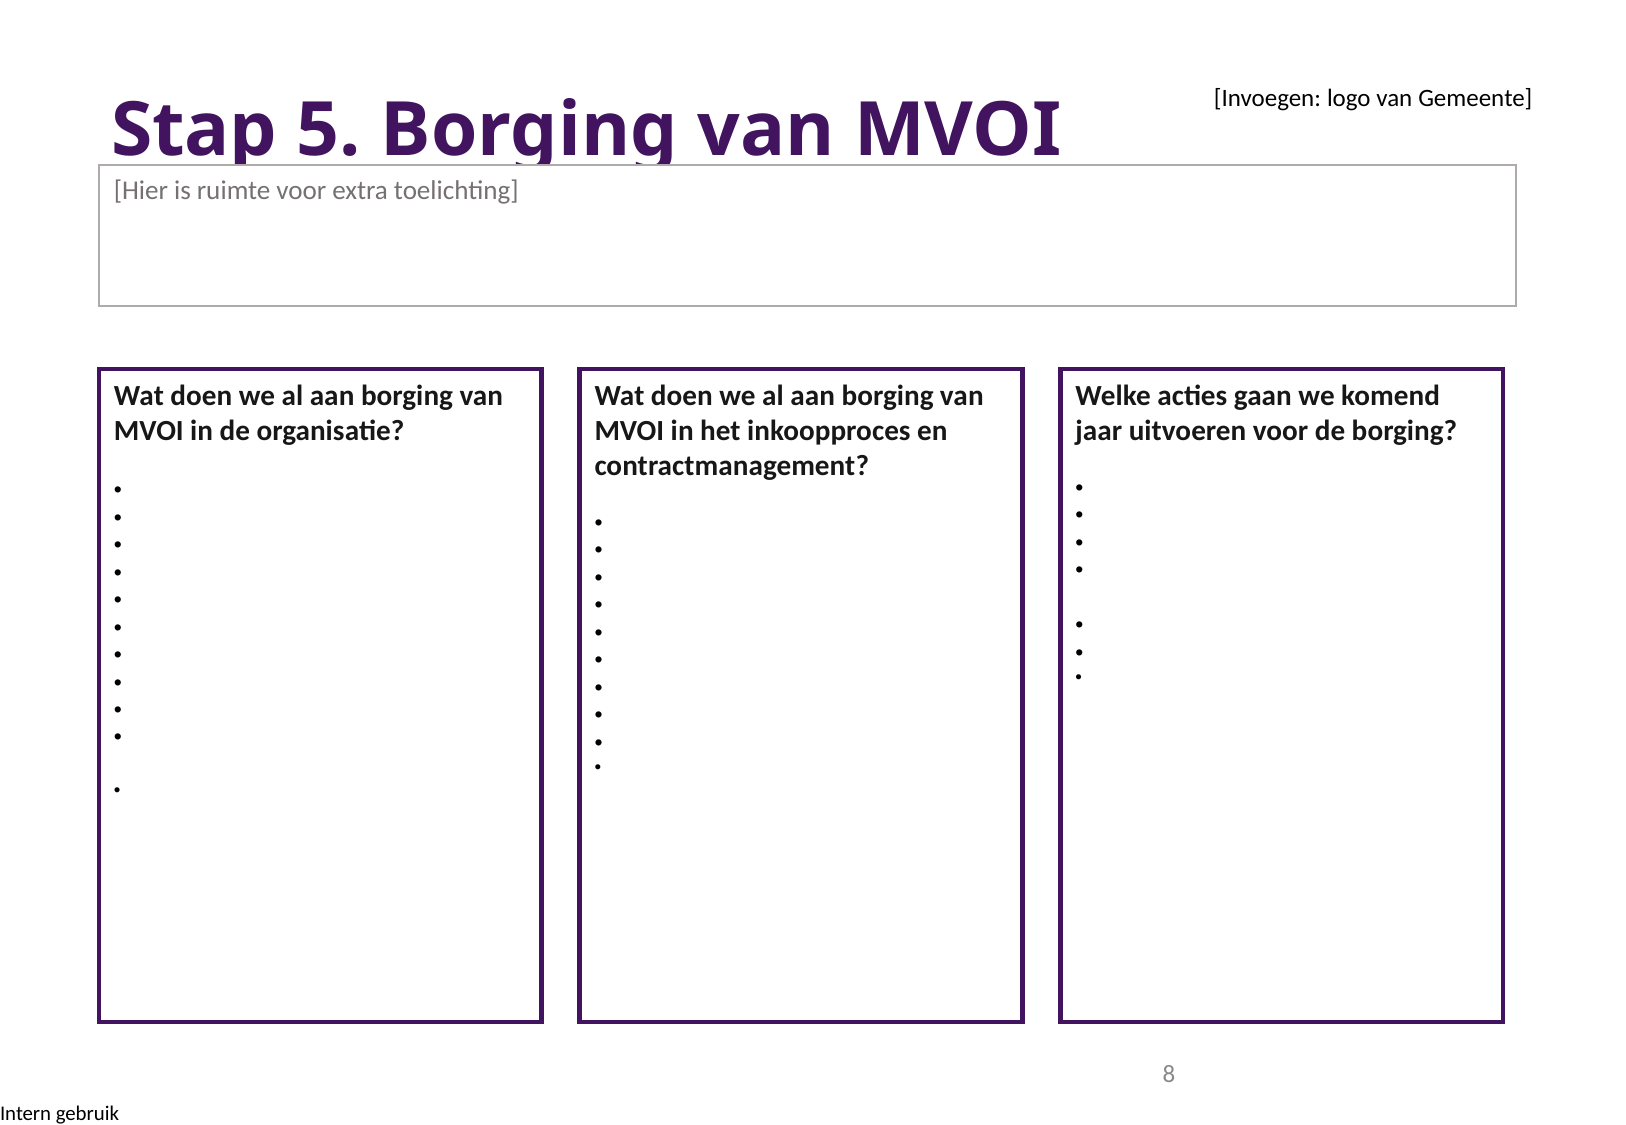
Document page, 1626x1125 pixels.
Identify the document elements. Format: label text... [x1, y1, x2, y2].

text_box Wat doen we al aan borging van MVOI in het inkoopproces en contractmanagement? [580, 369, 1022, 1022]
text_box [Invoegen: logo van Gemeente] [1191, 44, 1556, 150]
text_box [Hier is ruimte voor extra toelichting] [99, 165, 1516, 306]
text_box 8 [1147, 1042, 1514, 1103]
text_box Wat doen we al aan borging van MVOI in de organisatie? [99, 369, 542, 1022]
text_box Stap 5. Borging van MVOI [98, 28, 1613, 179]
text_box Welke acties gaan we komend jaar uitvoeren voor de borging? [1060, 369, 1503, 1022]
